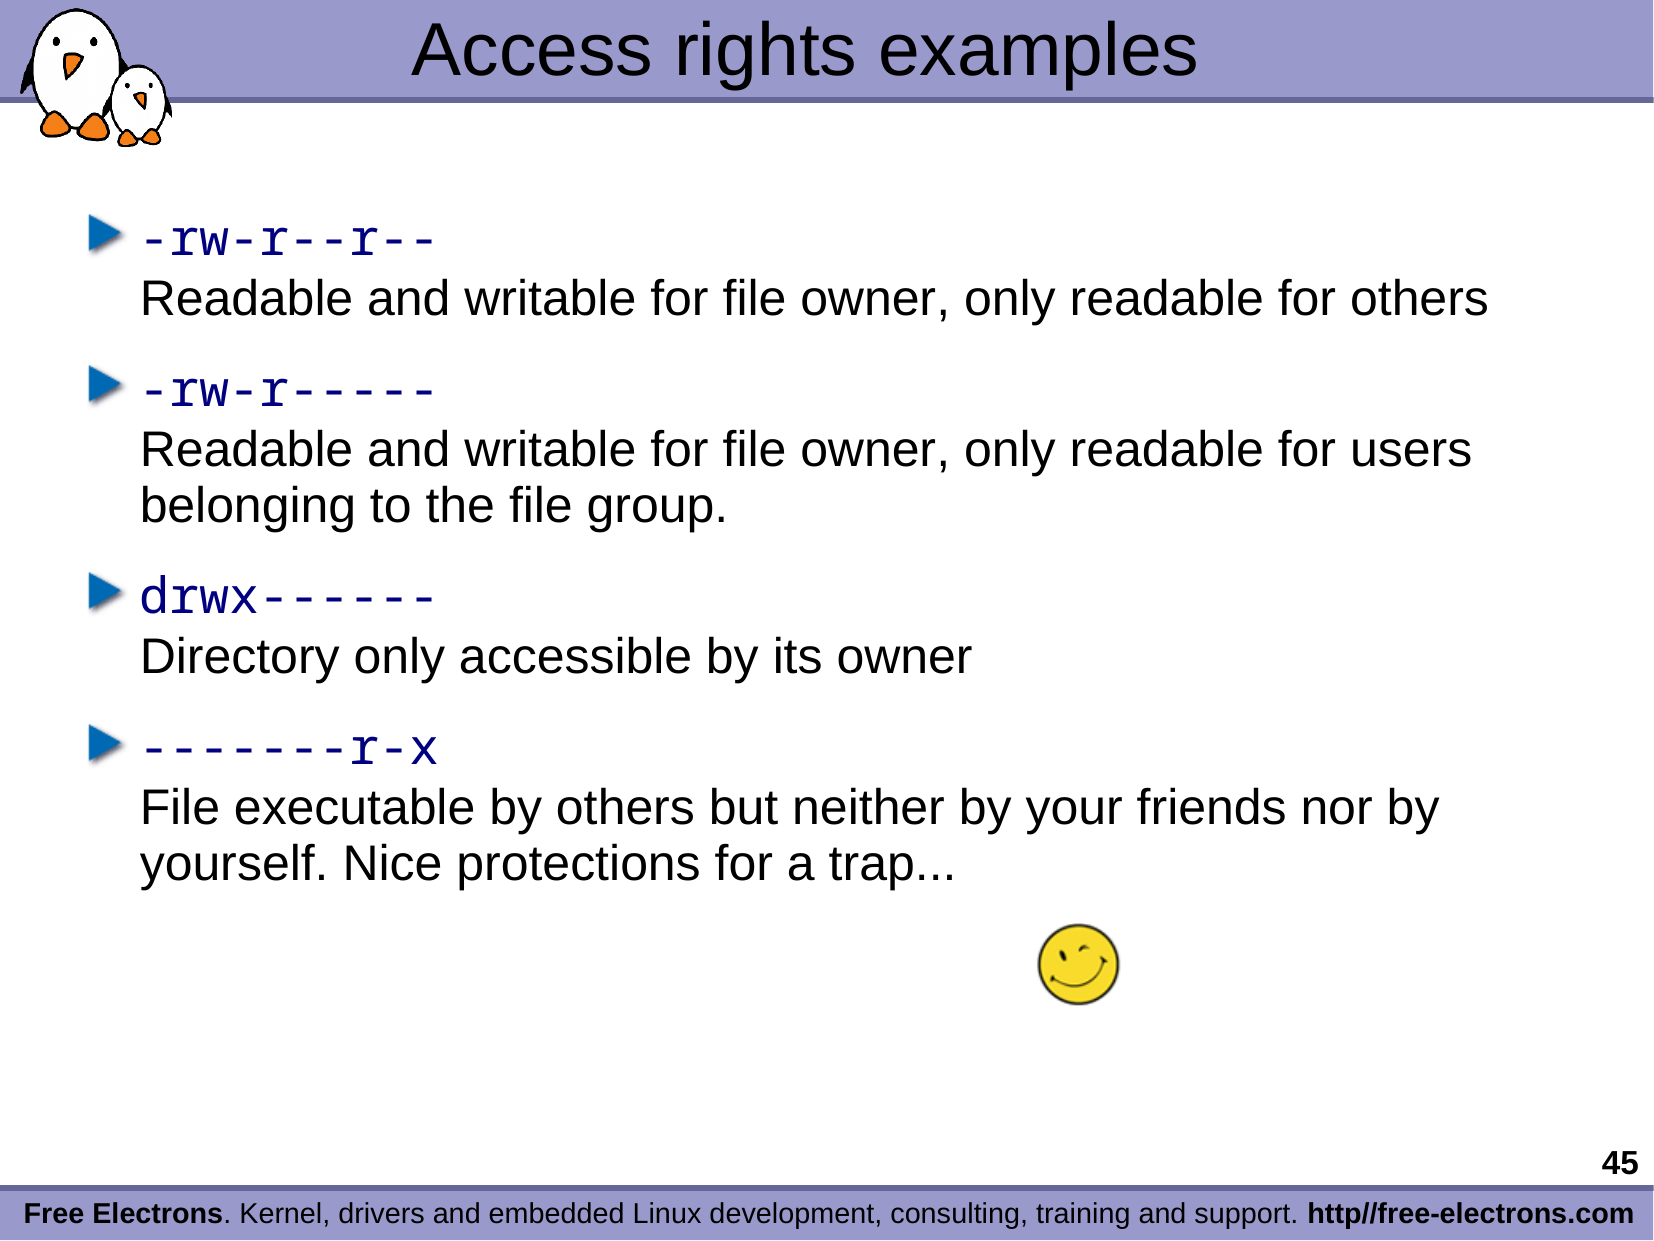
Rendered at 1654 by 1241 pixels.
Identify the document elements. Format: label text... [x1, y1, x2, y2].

picture [20, 8, 172, 147]
title Access rights examples [60, 0, 1551, 100]
picture [1036, 923, 1122, 1007]
list -rw-r--r-- Readable and writable for file owner, only readable for others -rw-r----- Readable and writable for file owner, only readable for users belonging to the file group. drwx------ Directory only accessible by its owner -------r-x File executable by others but neither by your friends nor by yourself. Nice protections for a trap... [68, 201, 1592, 1118]
